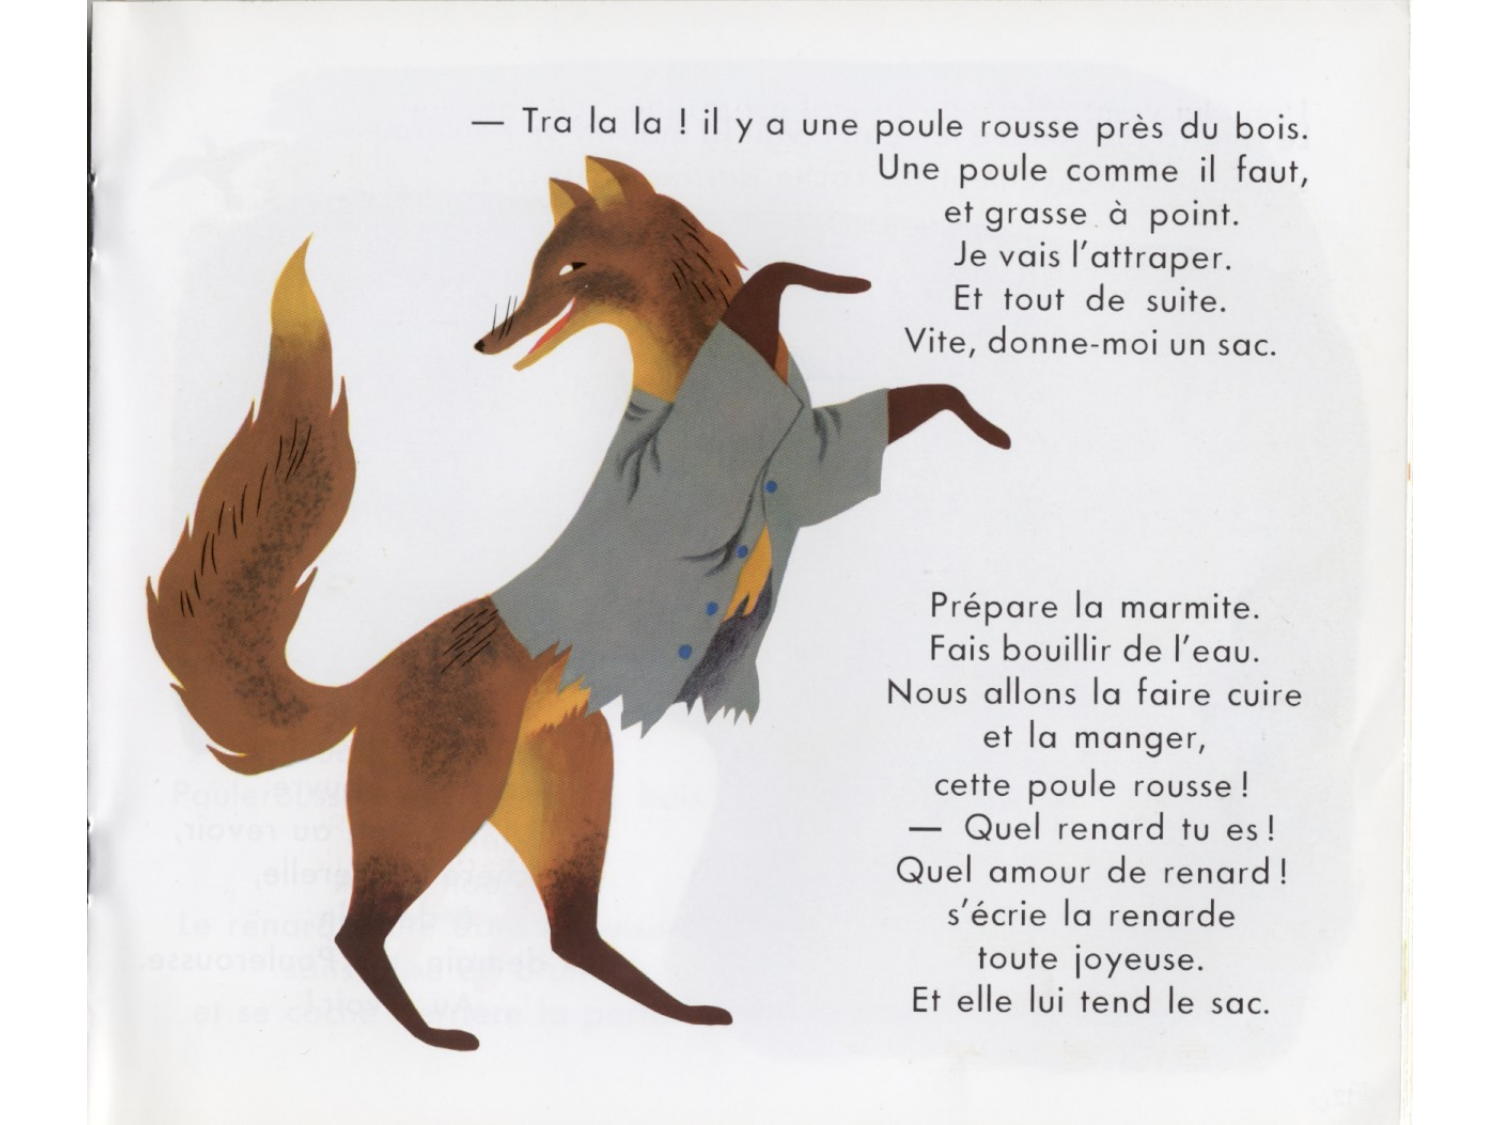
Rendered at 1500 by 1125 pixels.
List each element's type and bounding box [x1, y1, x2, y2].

picture [87, 0, 1413, 1125]
